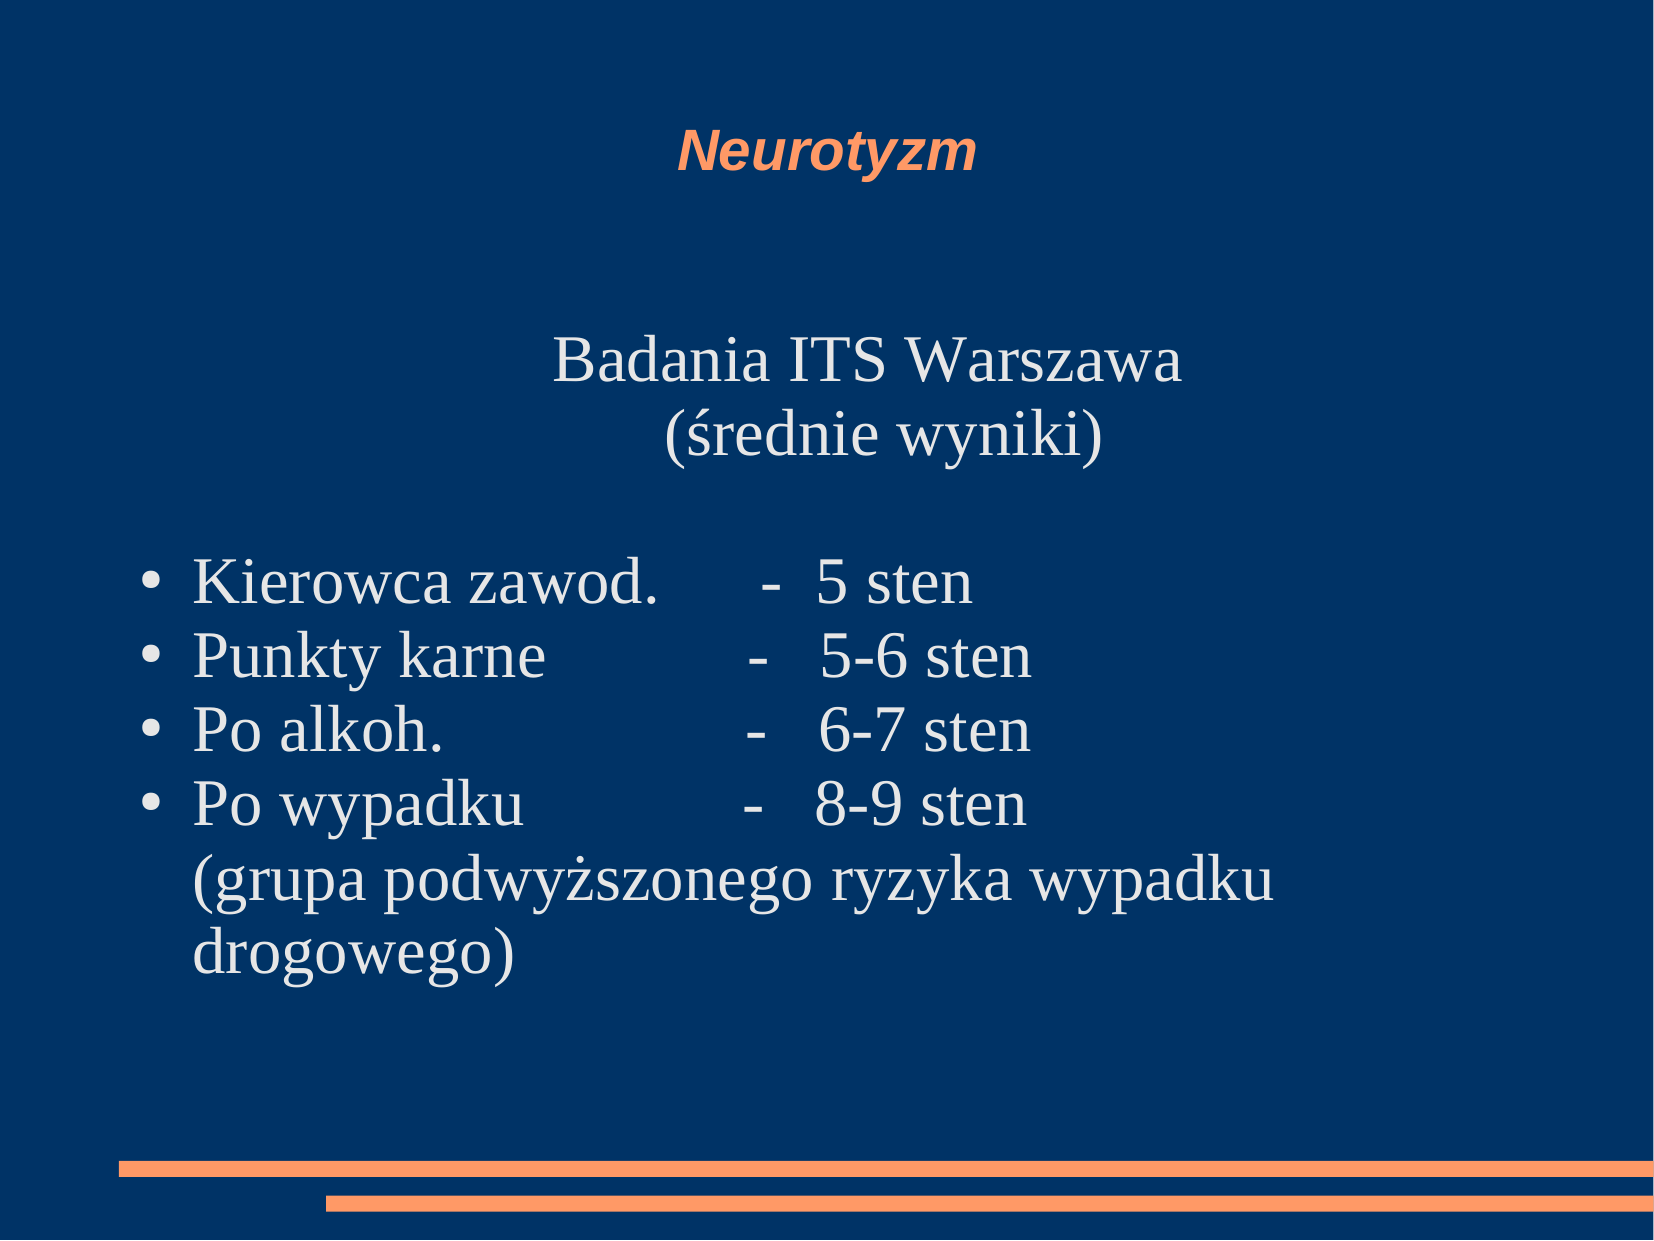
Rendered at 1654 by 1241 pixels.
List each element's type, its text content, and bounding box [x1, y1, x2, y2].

title Neurotyzm [121, 46, 1534, 254]
list Badania ITS Warszawa (średnie wyniki) Kierowca zawod. - 5 sten Punkty karne - 5-6 sten Po alkoh. - 6-7 sten Po wypadku - 8-9 sten (grupa podwyższonego ryzyka wypadku drogowego) [121, 322, 1561, 1132]
